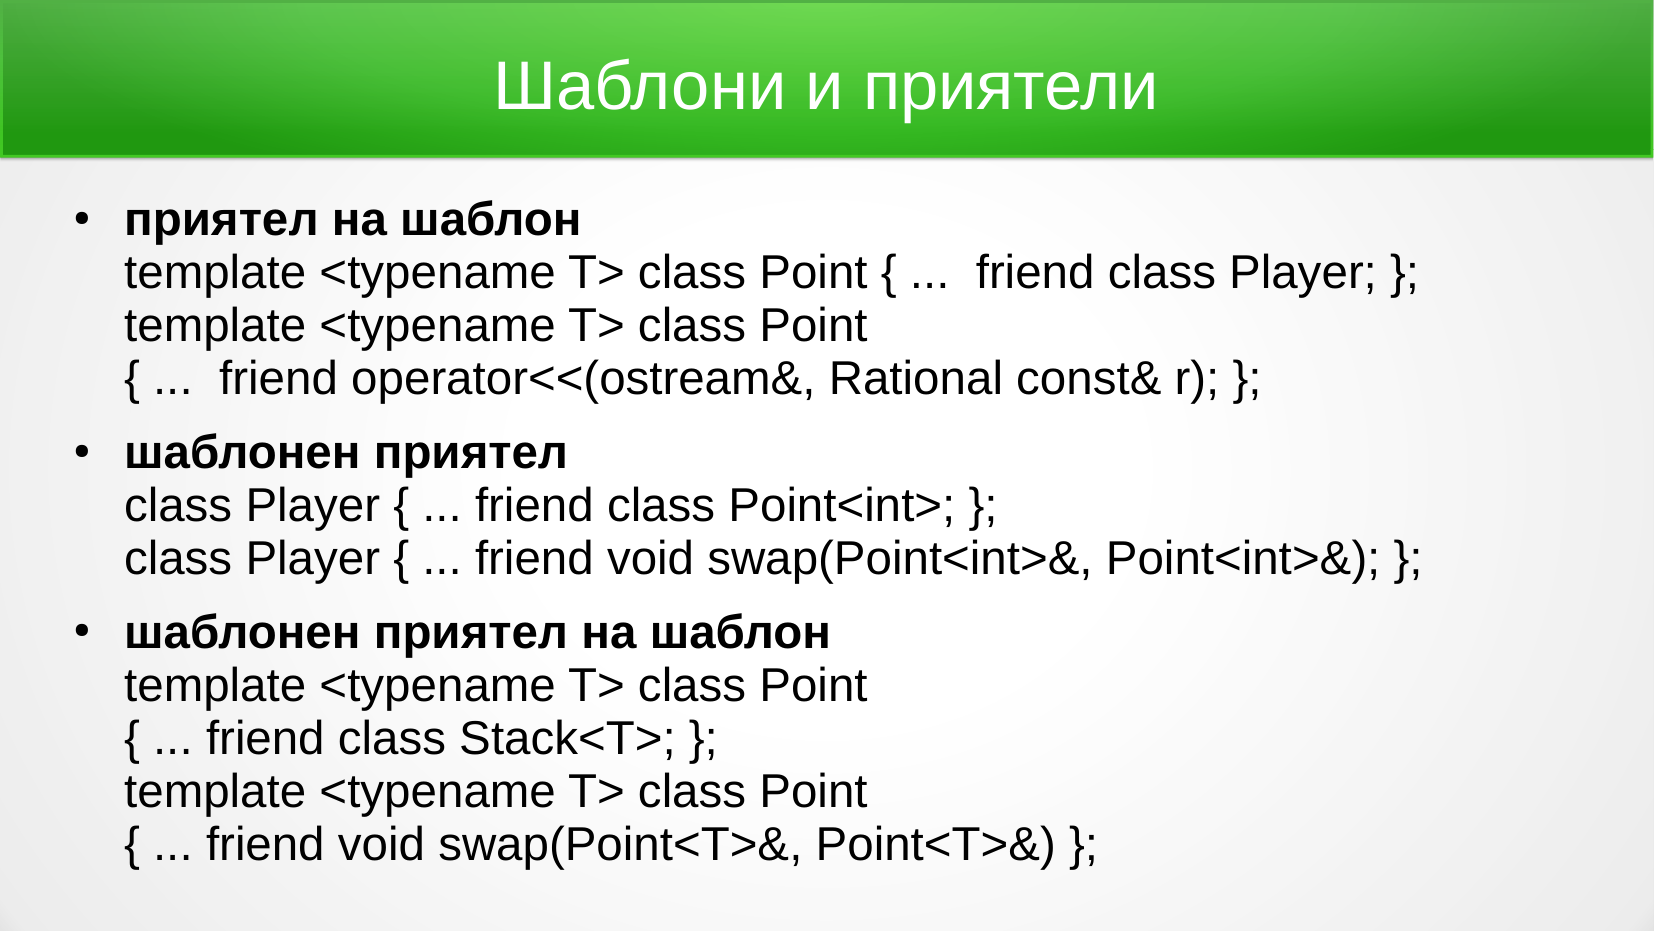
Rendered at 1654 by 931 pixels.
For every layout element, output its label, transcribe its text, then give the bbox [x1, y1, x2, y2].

list приятел на шаблон template <typename T> class Point { ... friend class Player; }; template <typename T> class Point { ... friend operator<<(ostream&, Rational const& r); }; шаблонен приятел class Player { ... friend class Point<int>; }; class Player { ... friend void swap(Point<int>&, Point<int>&); }; шаблонен приятел на шаблон template <typename T> class Point { ... friend class Stack<T>; }; template <typename T> class Point { ... friend void swap(Point<T>&, Point<T>&) }; [56, 192, 1583, 875]
title Шаблони и приятели [82, 37, 1571, 135]
